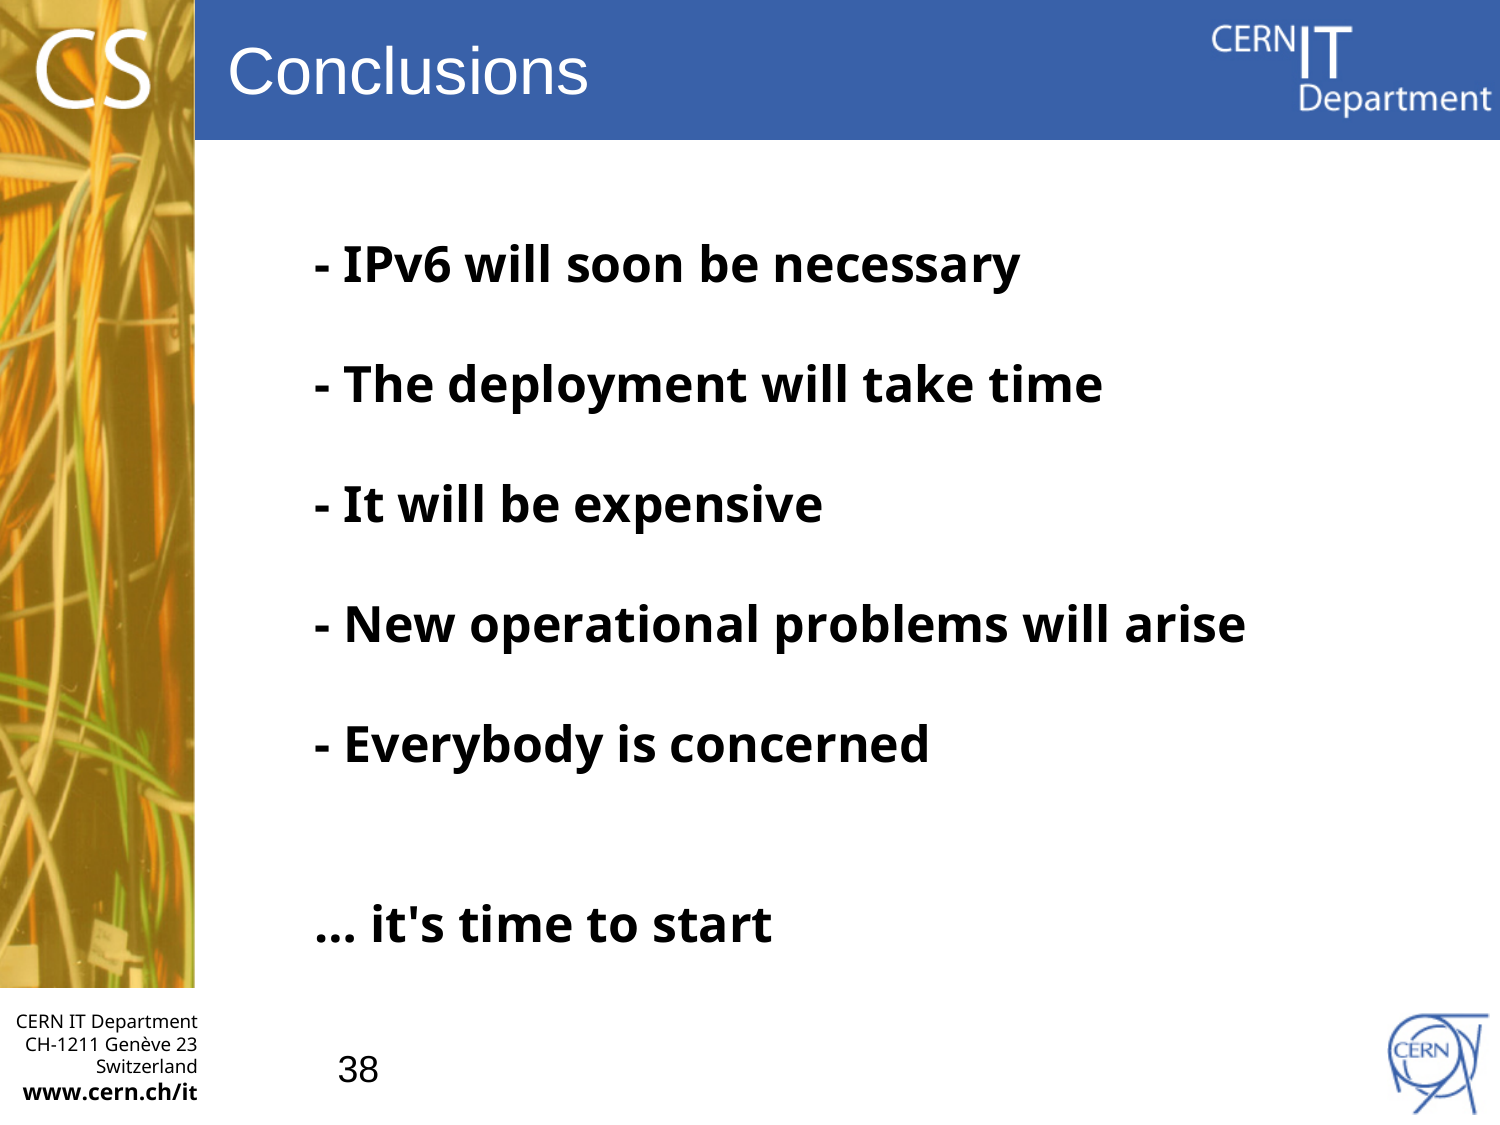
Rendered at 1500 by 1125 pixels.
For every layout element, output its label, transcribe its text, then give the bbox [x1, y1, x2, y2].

picture [1125, 0, 1500, 140]
text_box - IPv6 will soon be necessary - The deployment will take time - It will be expensive - New operational problems will arise - Everybody is concerned … it's time to start [300, 224, 1351, 976]
picture [0, 0, 212, 988]
picture [1387, 1012, 1490, 1115]
title Conclusions [212, 0, 1125, 156]
